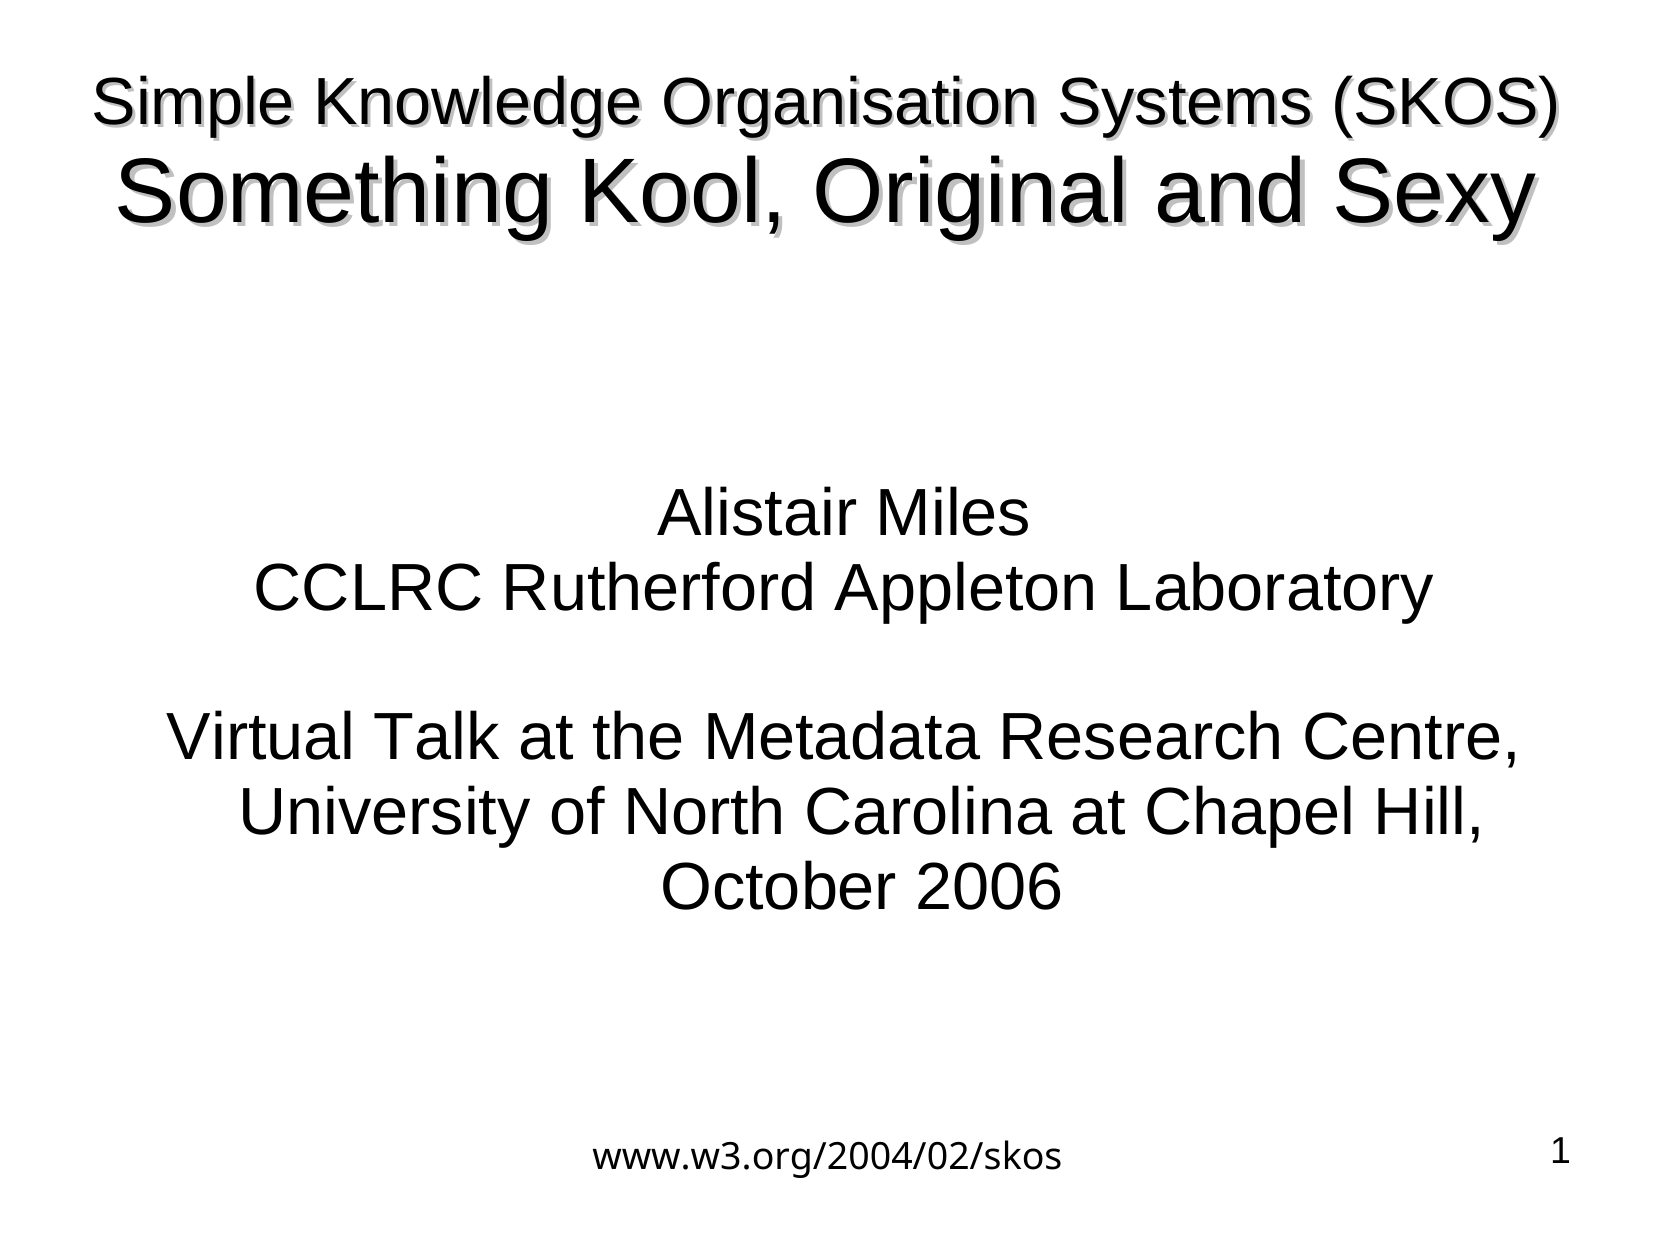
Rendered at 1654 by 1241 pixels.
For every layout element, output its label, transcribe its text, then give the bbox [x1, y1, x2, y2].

subtitle Alistair Miles CCLRC Rutherford Appleton Laboratory Virtual Talk at the Metadata Research Centre, University of North Carolina at Chapel Hill, October 2006 [82, 290, 1571, 1109]
title Simple Knowledge Organisation Systems (SKOS) Something Kool, Original and Sexy [82, 49, 1571, 257]
